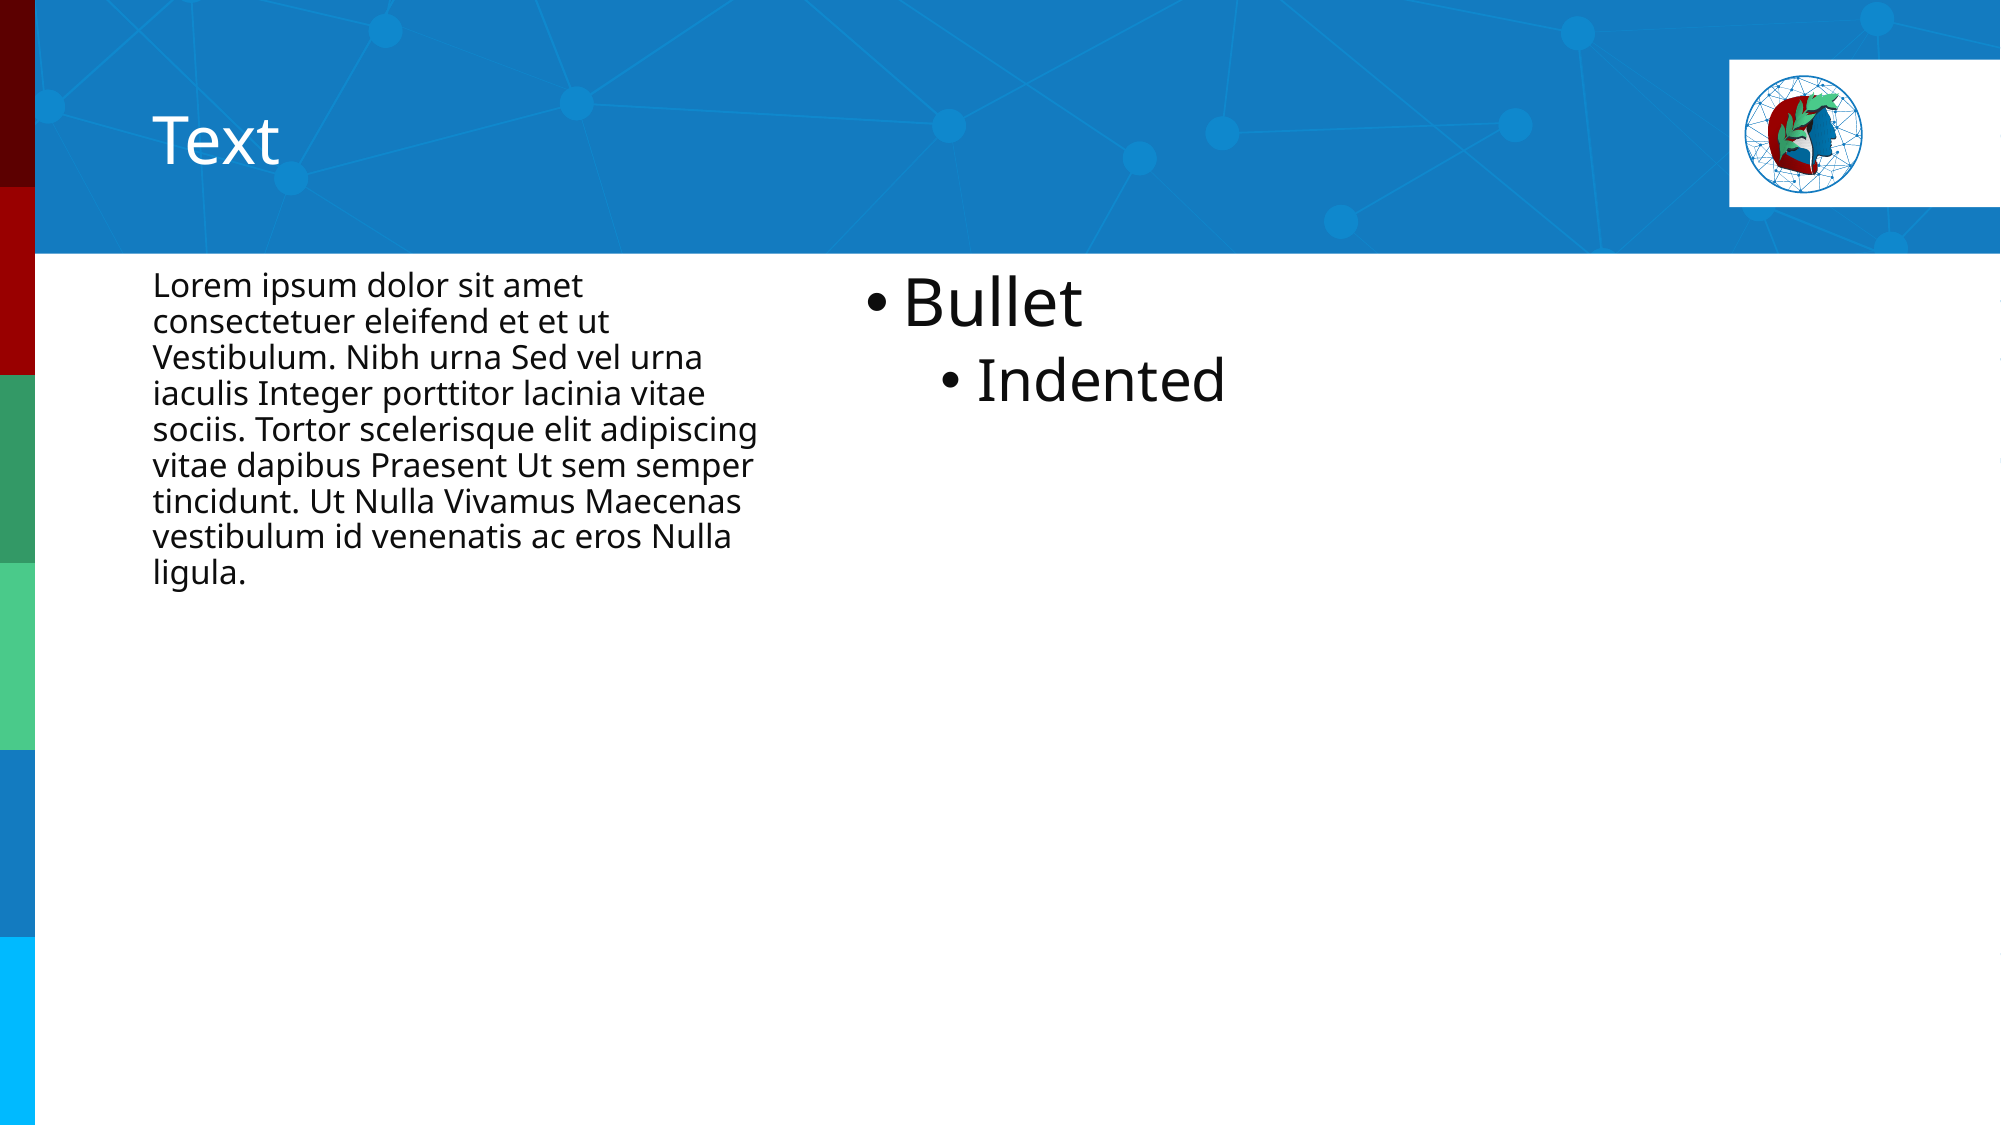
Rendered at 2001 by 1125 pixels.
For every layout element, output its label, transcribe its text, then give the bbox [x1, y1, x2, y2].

title Text [137, 41, 783, 244]
list Bullet Indented [850, 261, 1863, 1018]
list Lorem ipsum dolor sit amet consectetuer eleifend et et ut Vestibulum. Nibh urna Sed vel urna iaculis Integer porttitor lacinia vitae sociis. Tortor scelerisque elit adipiscing vitae dapibus Praesent Ut sem semper tincidunt. Ut Nulla Vivamus Maecenas vestibulum id venenatis ac eros Nulla ligula. [137, 261, 783, 1018]
